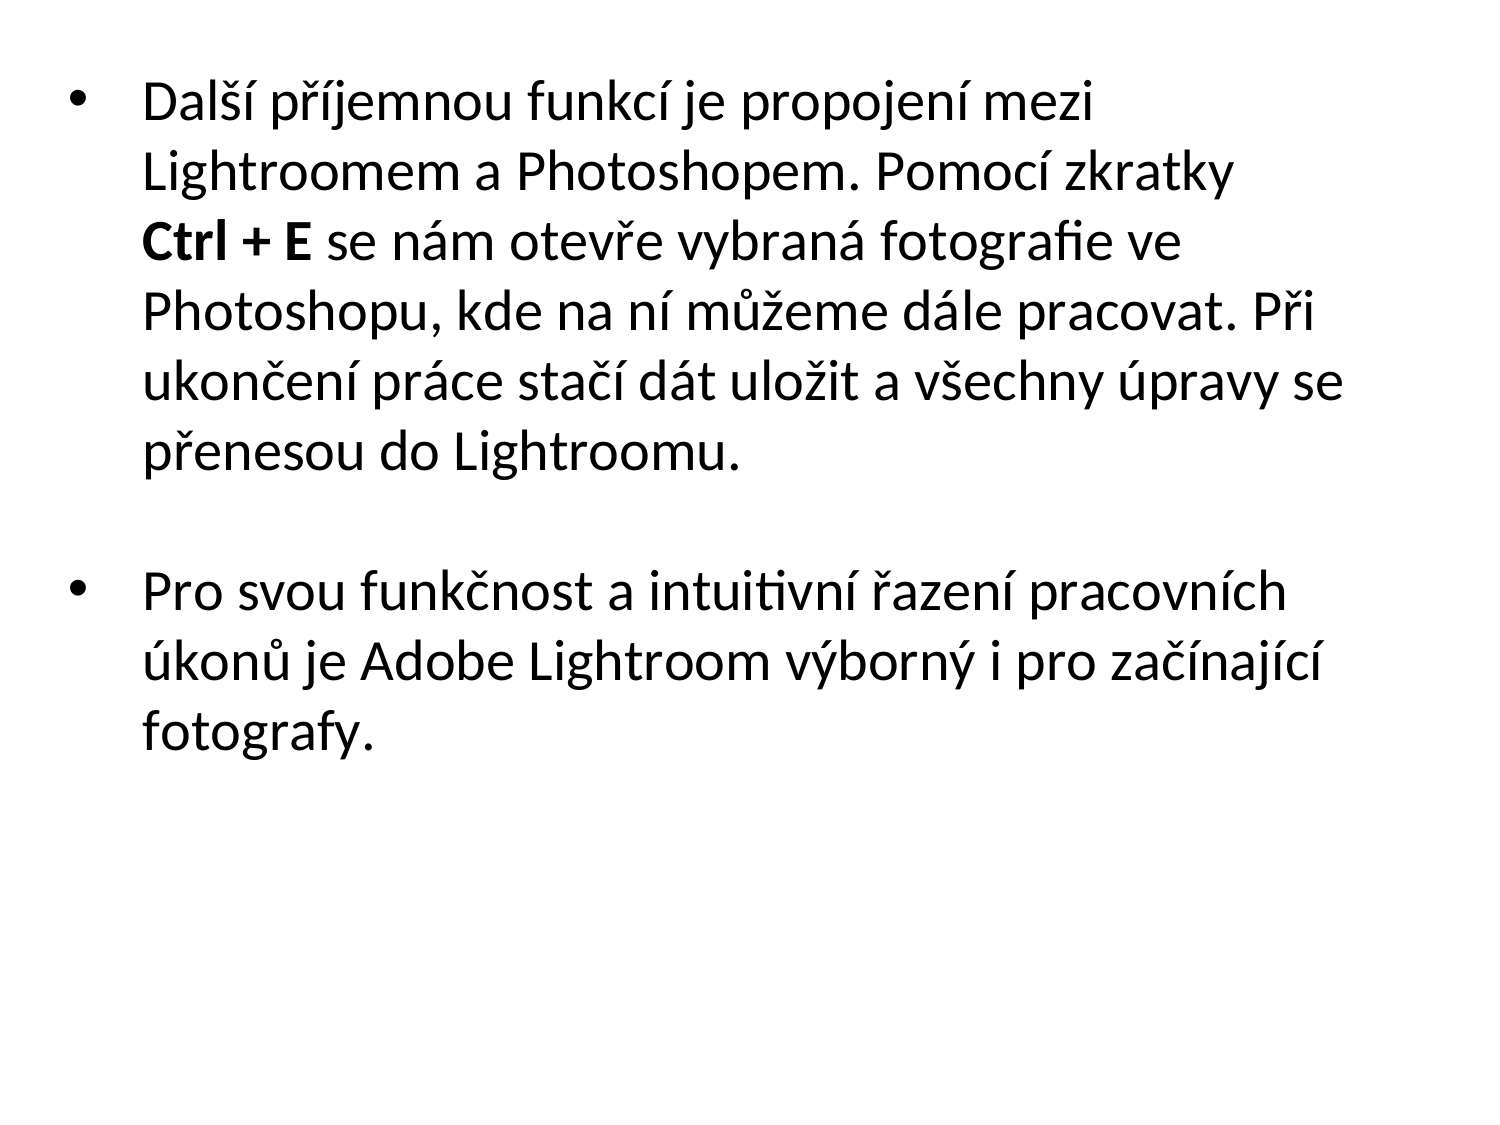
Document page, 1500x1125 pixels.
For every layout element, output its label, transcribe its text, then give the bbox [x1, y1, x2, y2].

text_box Další příjemnou funkcí je propojení mezi Lightroomem a Photoshopem. Pomocí zkratky Ctrl + E se nám otevře vybraná fotografie ve Photoshopu, kde na ní můžeme dále pracovat. Při ukončení práce stačí dát uložit a všechny úpravy se přenesou do Lightroomu. Pro svou funkčnost a intuitivní řazení pracovních úkonů je Adobe Lightroom výborný i pro začínající fotografy. [53, 54, 1400, 770]
